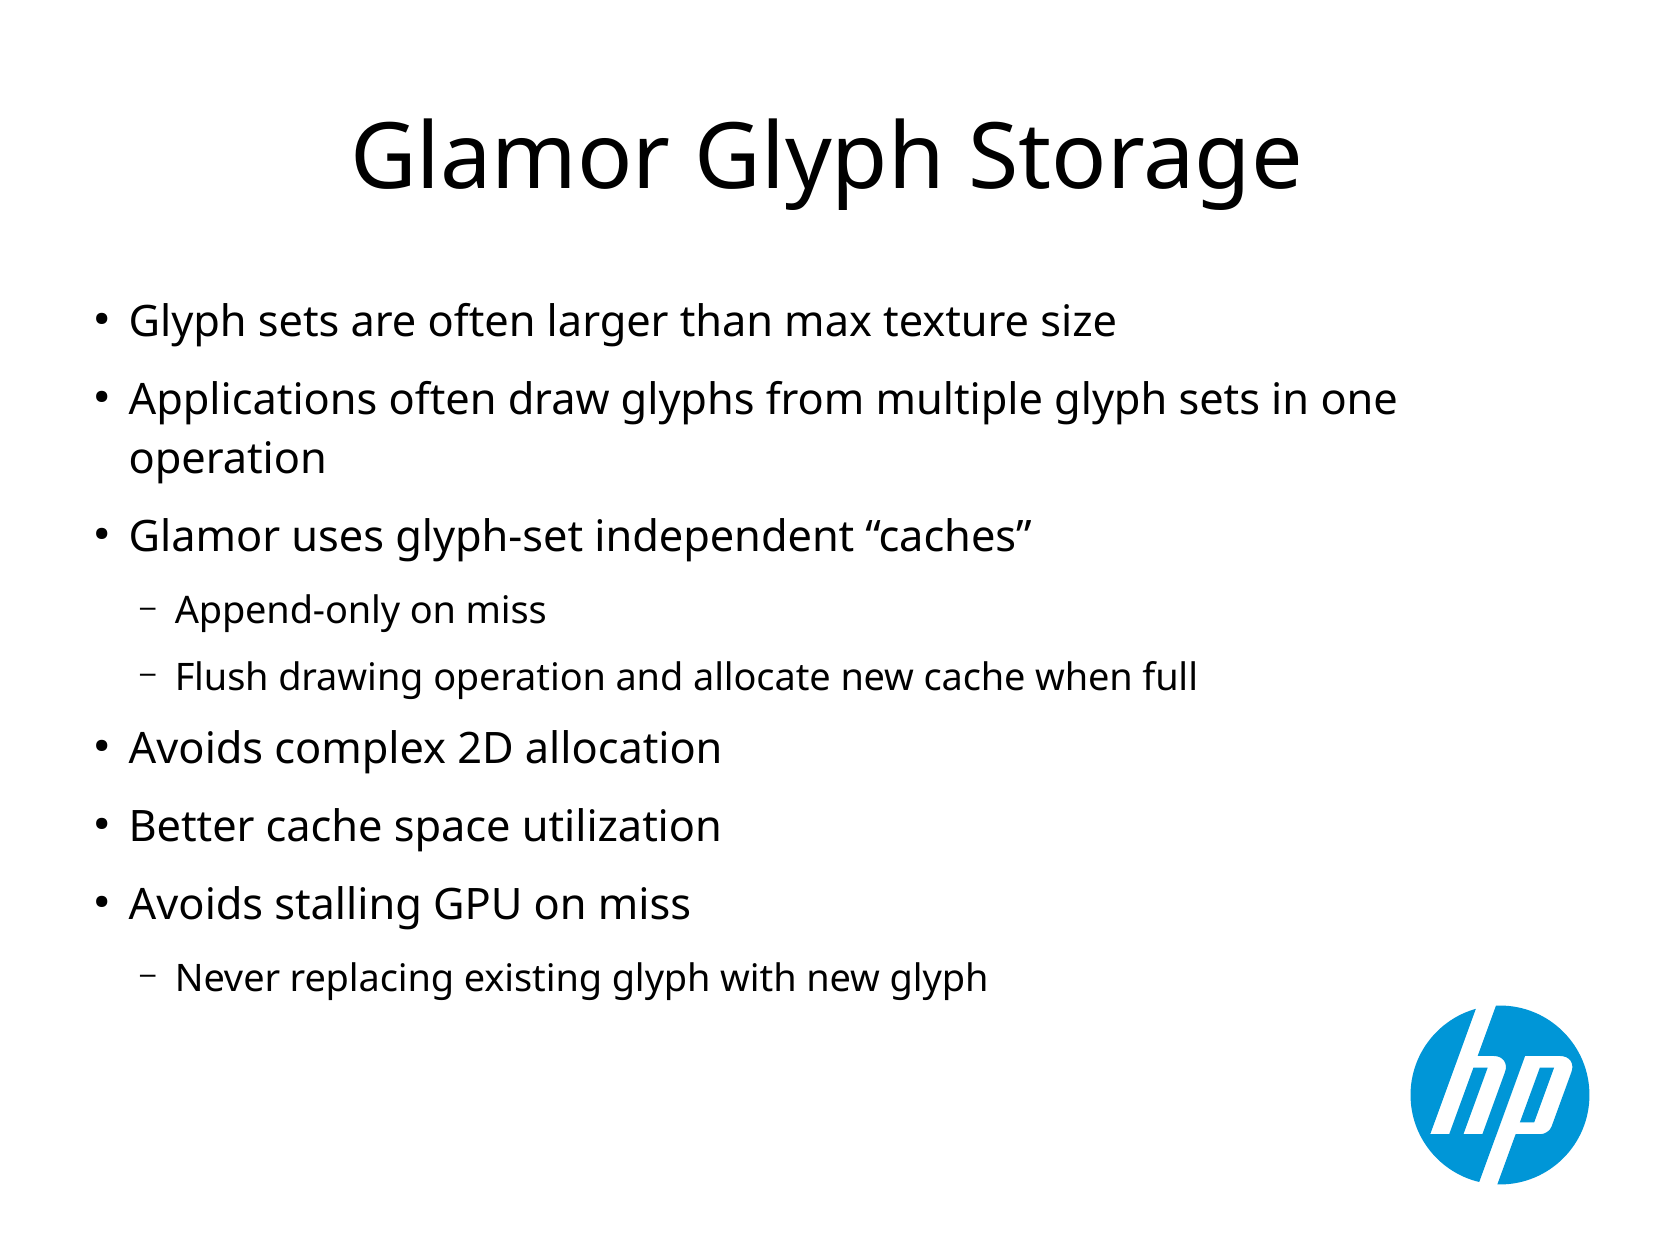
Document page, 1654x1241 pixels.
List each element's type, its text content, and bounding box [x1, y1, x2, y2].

list Glyph sets are often larger than max texture size Applications often draw glyphs from multiple glyph sets in one operation Glamor uses glyph-set independent “caches” Append-only on miss Flush drawing operation and allocate new cache when full Avoids complex 2D allocation Better cache space utilization Avoids stalling GPU on miss Never replacing existing glyph with new glyph [82, 290, 1571, 1010]
title Glamor Glyph Storage [82, 49, 1571, 257]
